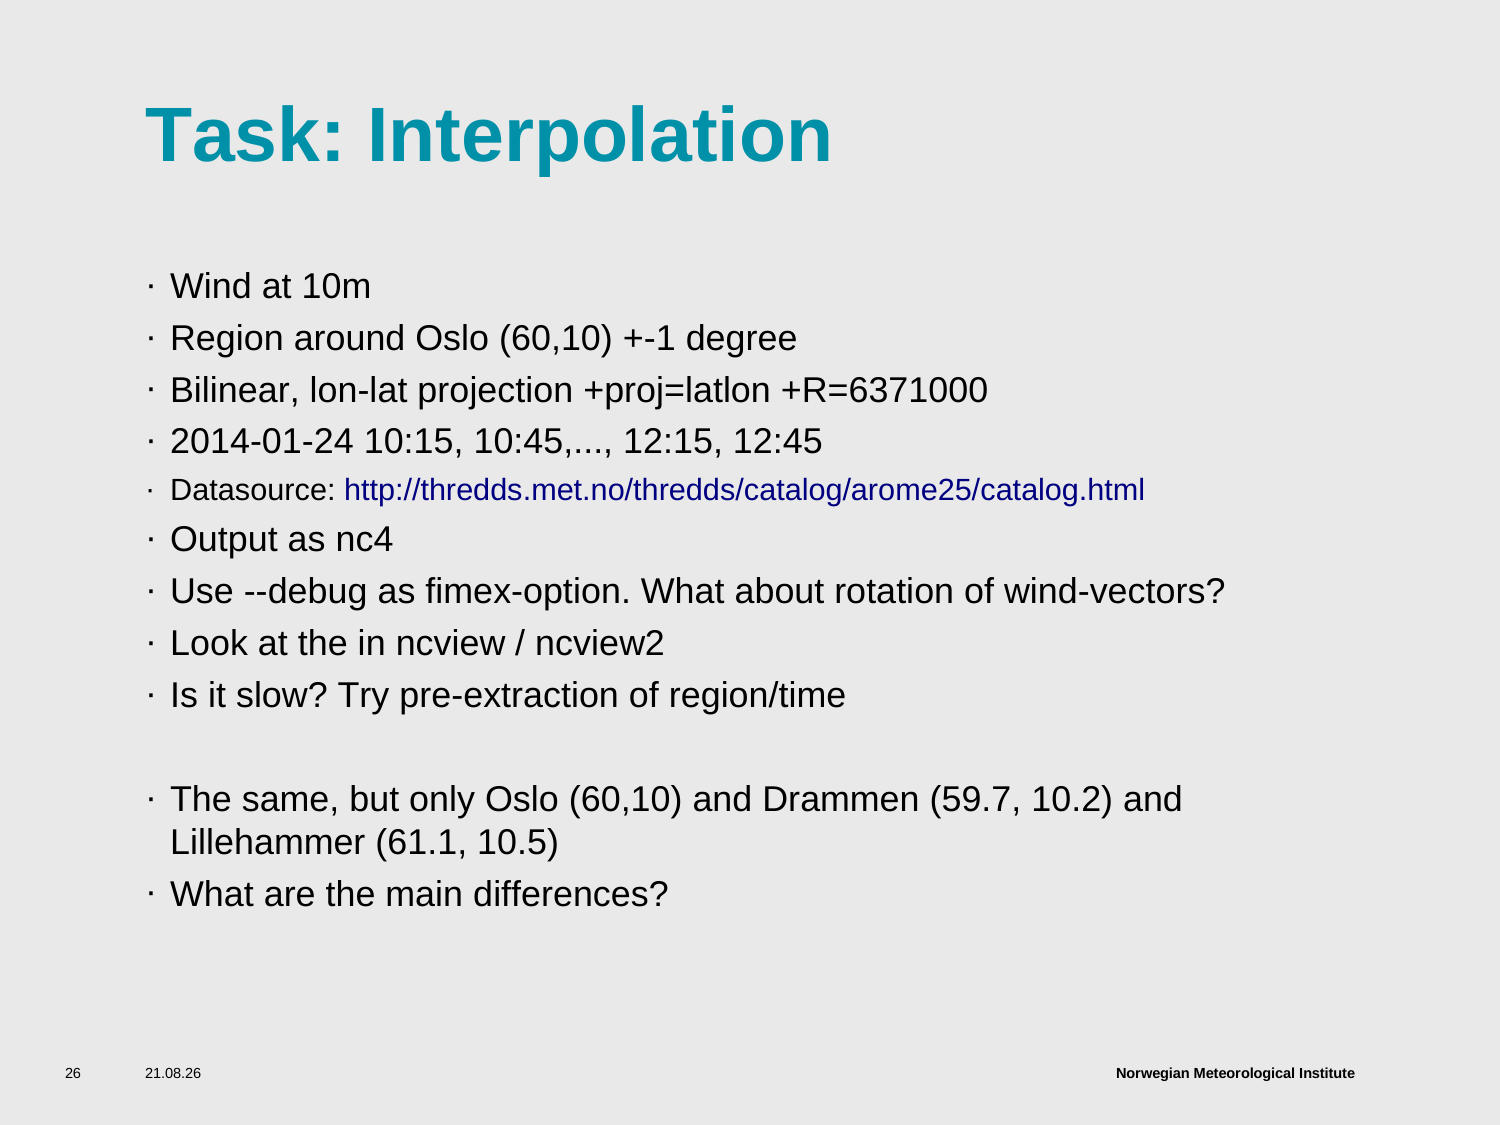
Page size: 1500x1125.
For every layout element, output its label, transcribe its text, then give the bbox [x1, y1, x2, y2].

list Wind at 10m Region around Oslo (60,10) +-1 degree Bilinear, lon-lat projection +proj=latlon +R=6371000 2014-01-24 10:15, 10:45,..., 12:15, 12:45 Datasource: http://thredds.met.no/thredds/catalog/arome25/catalog.html Output as nc4 Use --debug as fimex-option. What about rotation of wind-vectors? Look at the in ncview / ncview2 Is it slow? Try pre-extraction of region/time The same, but only Oslo (60,10) and Drammen (59.7, 10.2) and Lillehammer (61.1, 10.5) What are the main differences? [145, 262, 1355, 915]
title Task: Interpolation [145, 83, 1355, 178]
